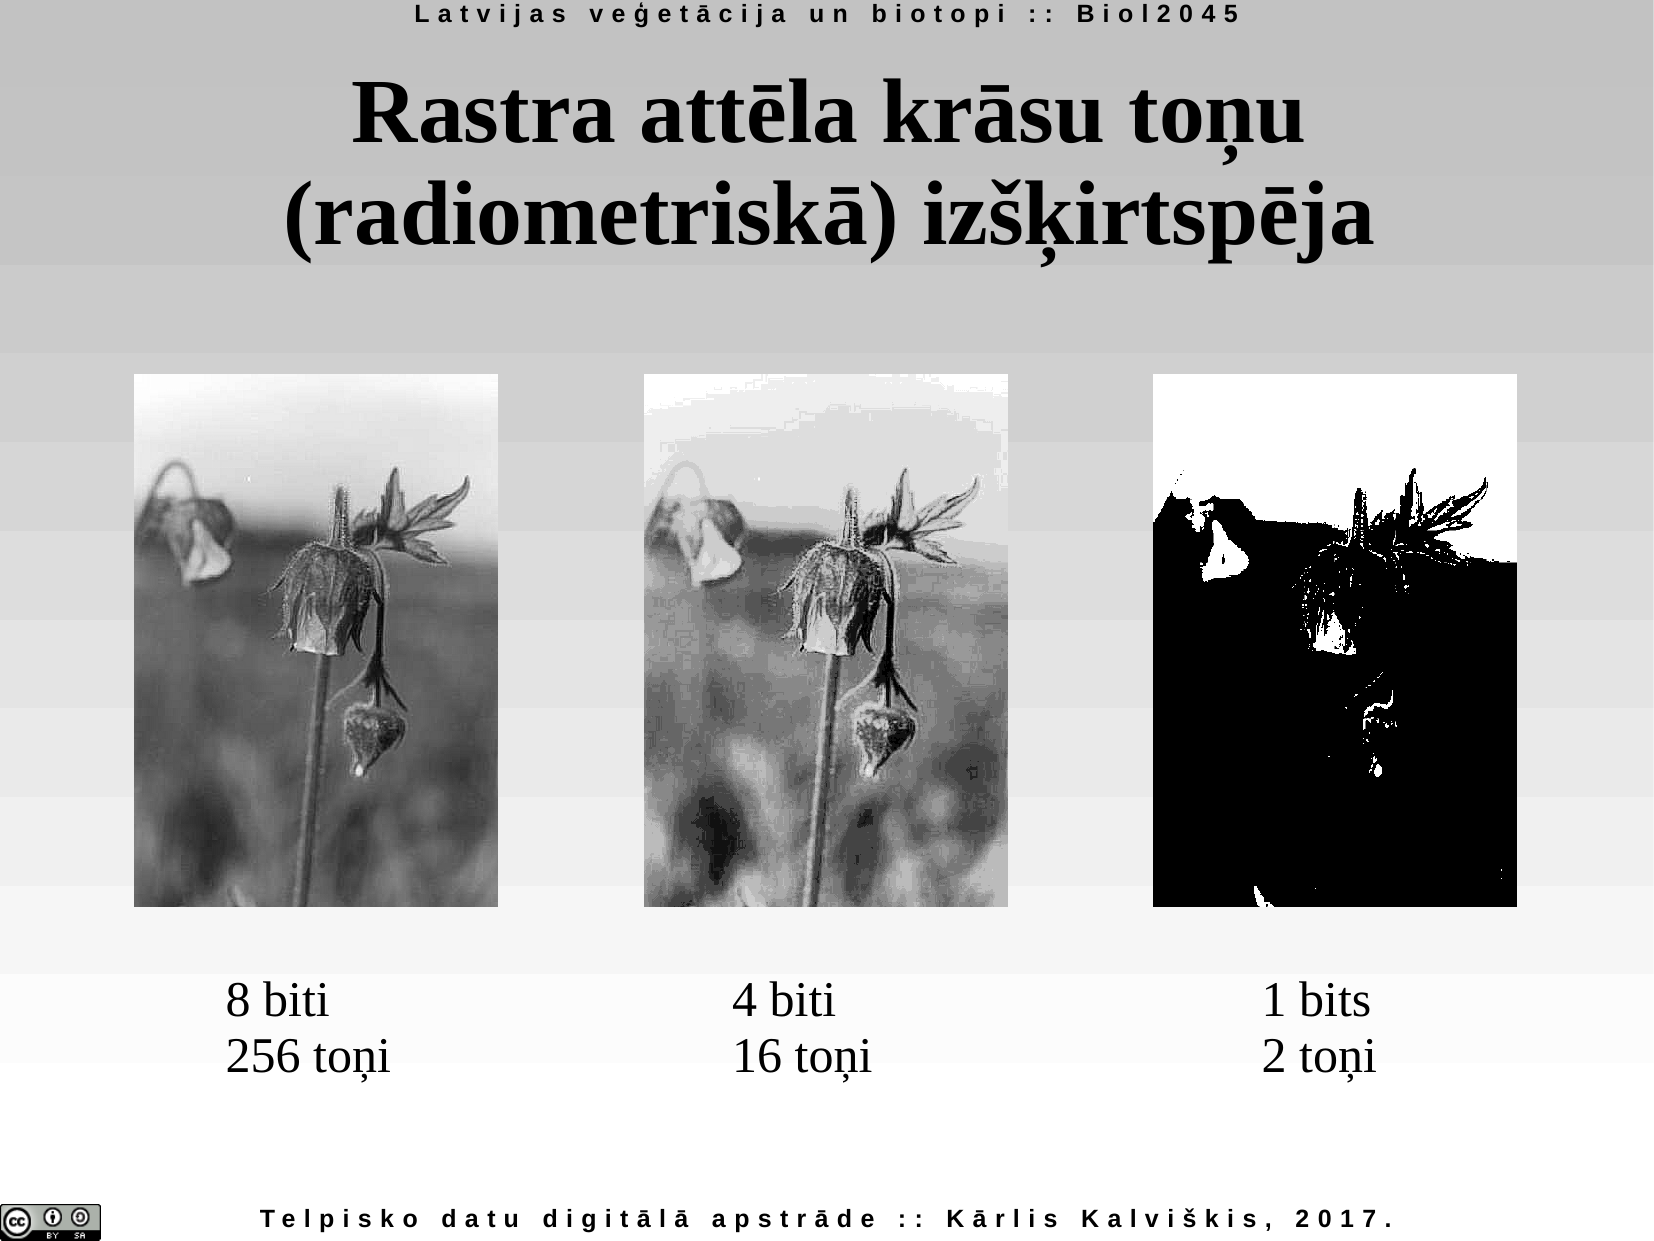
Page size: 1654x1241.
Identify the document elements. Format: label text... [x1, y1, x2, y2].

picture [0, 0, 1654, 1241]
text_box 4 biti 16 toņi [732, 972, 873, 1083]
text_box 8 biti 256 toņi [225, 972, 392, 1083]
text_box 1 bits 2 toņi [1261, 972, 1378, 1083]
title Rastra attēla krāsu toņu (radiometriskā) izšķirtspēja [34, 61, 1626, 296]
